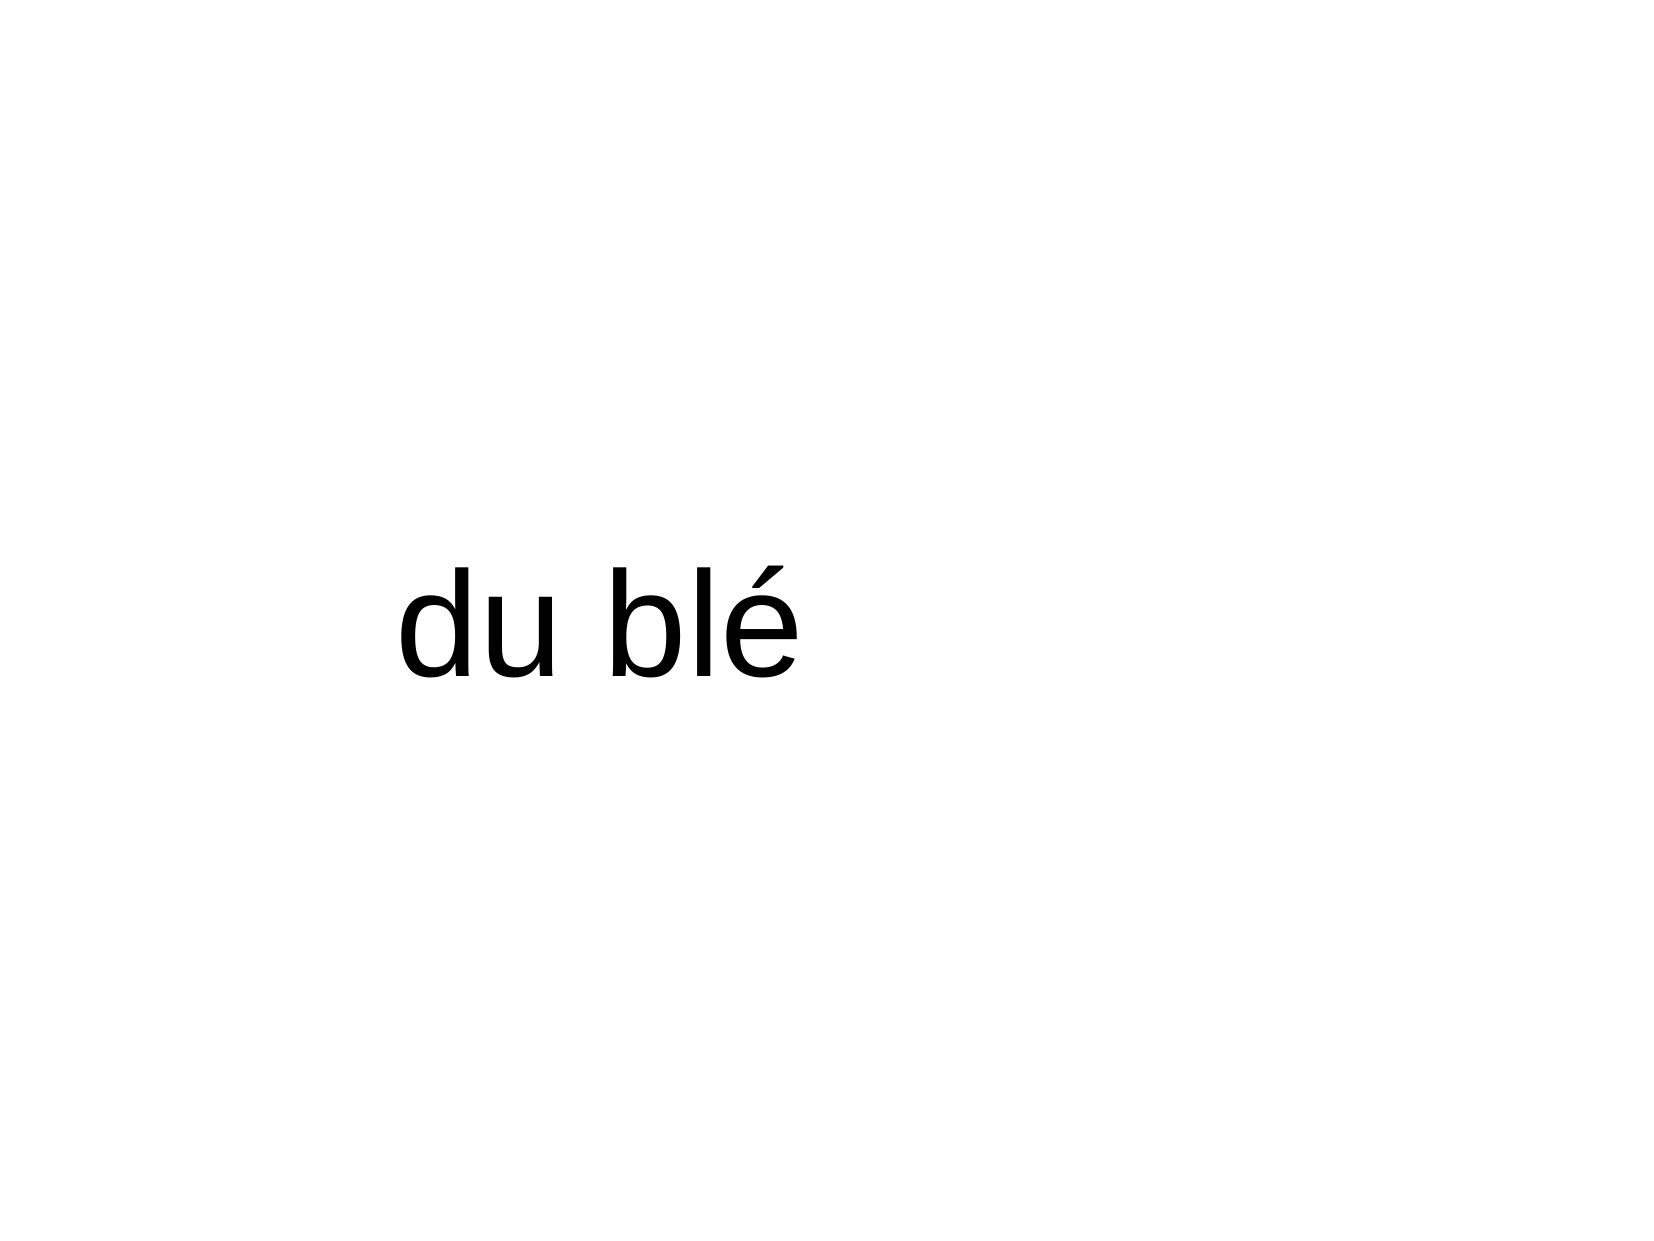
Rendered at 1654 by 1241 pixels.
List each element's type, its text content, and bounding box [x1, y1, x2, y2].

text_box du blé [380, 533, 1279, 717]
